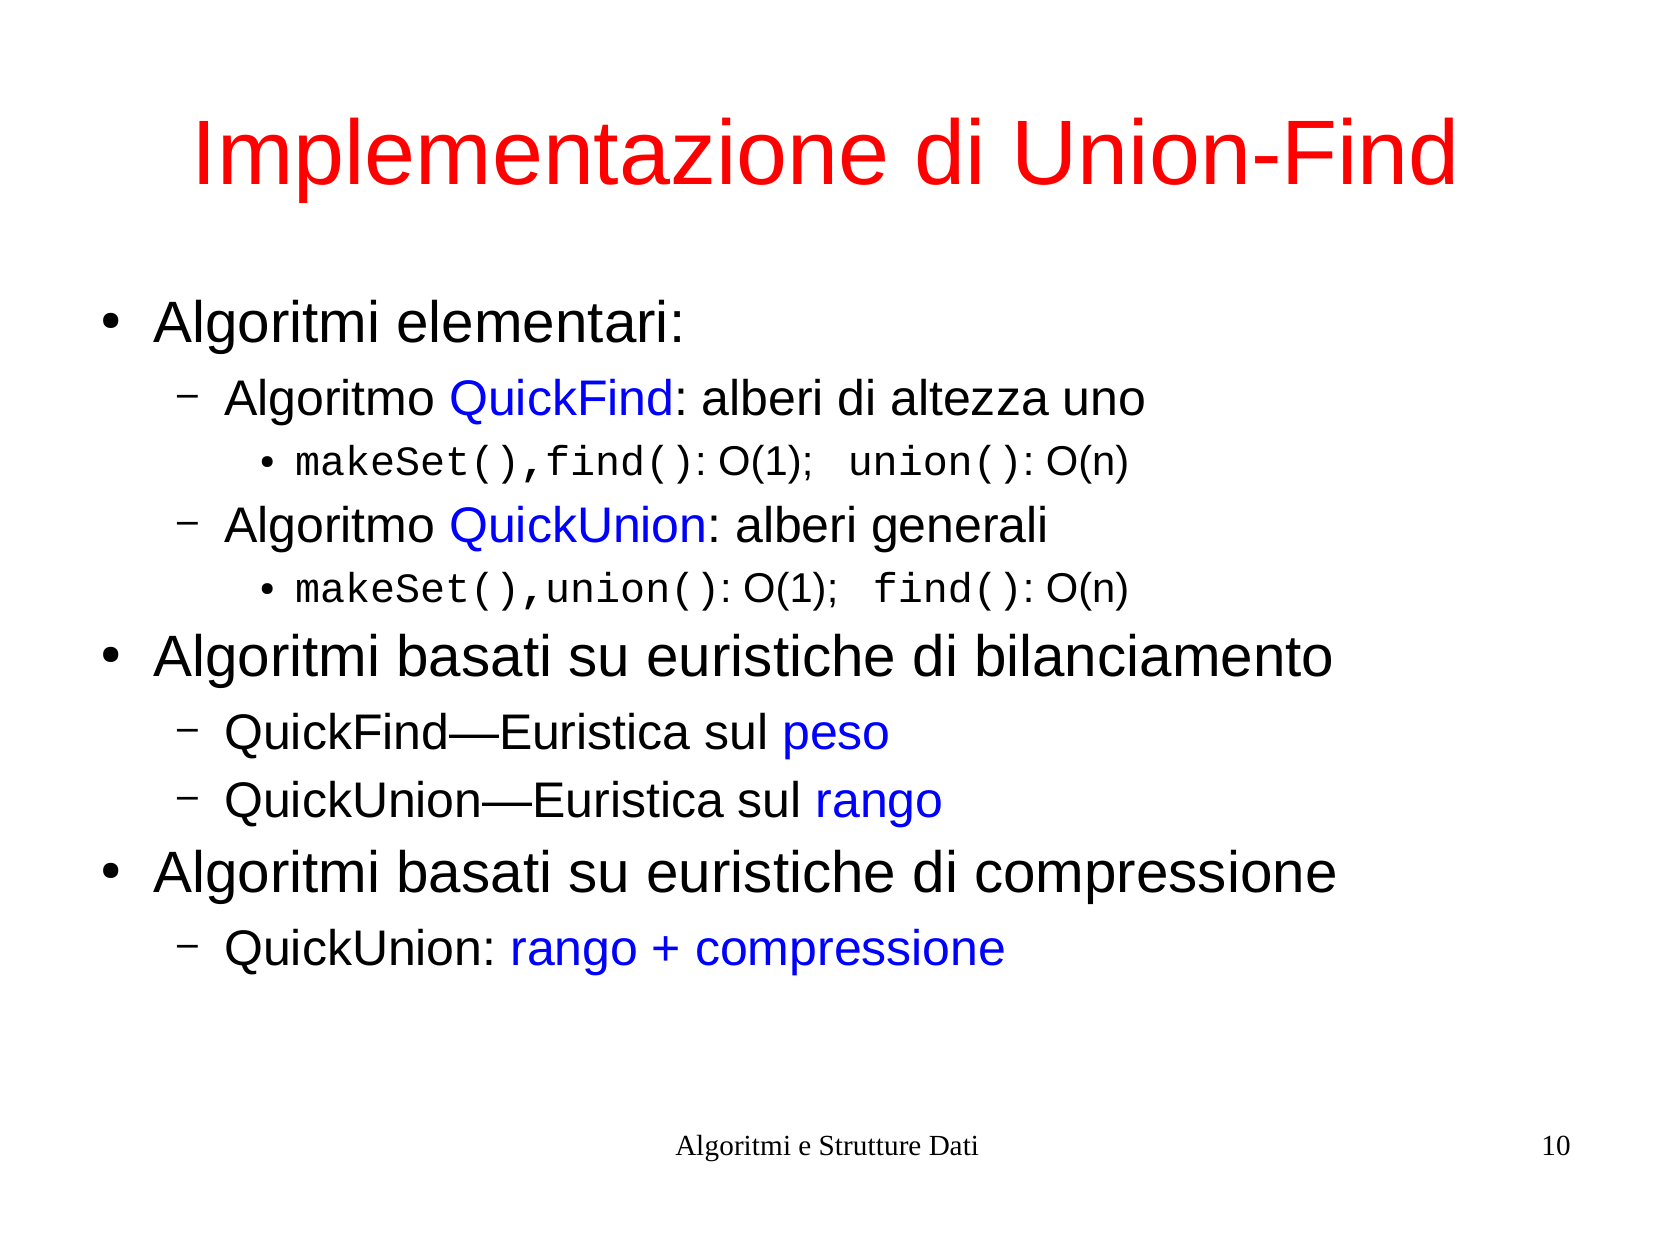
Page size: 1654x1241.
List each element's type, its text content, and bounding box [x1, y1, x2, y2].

list Algoritmi elementari: Algoritmo QuickFind: alberi di altezza uno makeSet(),find(): O(1); union(): O(n) Algoritmo QuickUnion: alberi generali makeSet(),union(): O(1); find(): O(n) Algoritmi basati su euristiche di bilanciamento QuickFind—Euristica sul peso QuickUnion—Euristica sul rango Algoritmi basati su euristiche di compressione QuickUnion: rango + compressione [82, 290, 1571, 1109]
title Implementazione di Union-Find [82, 49, 1571, 257]
